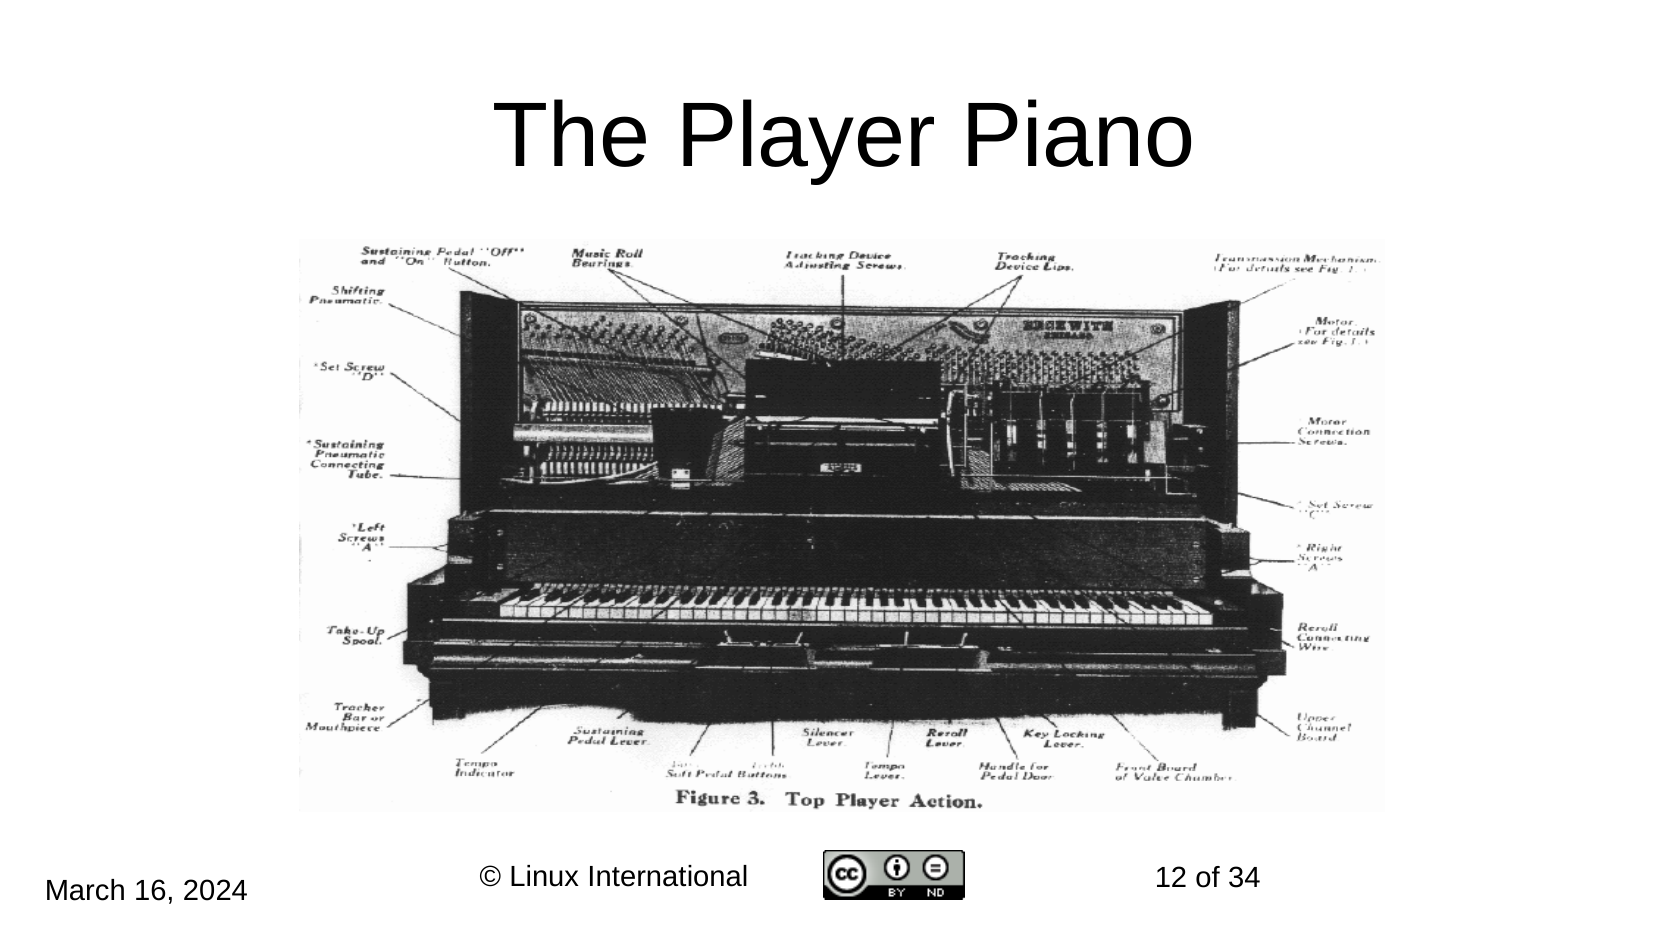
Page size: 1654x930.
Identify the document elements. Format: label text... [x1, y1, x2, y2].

title The Player Piano [134, 41, 1555, 194]
picture [823, 850, 965, 900]
picture [299, 239, 1385, 812]
